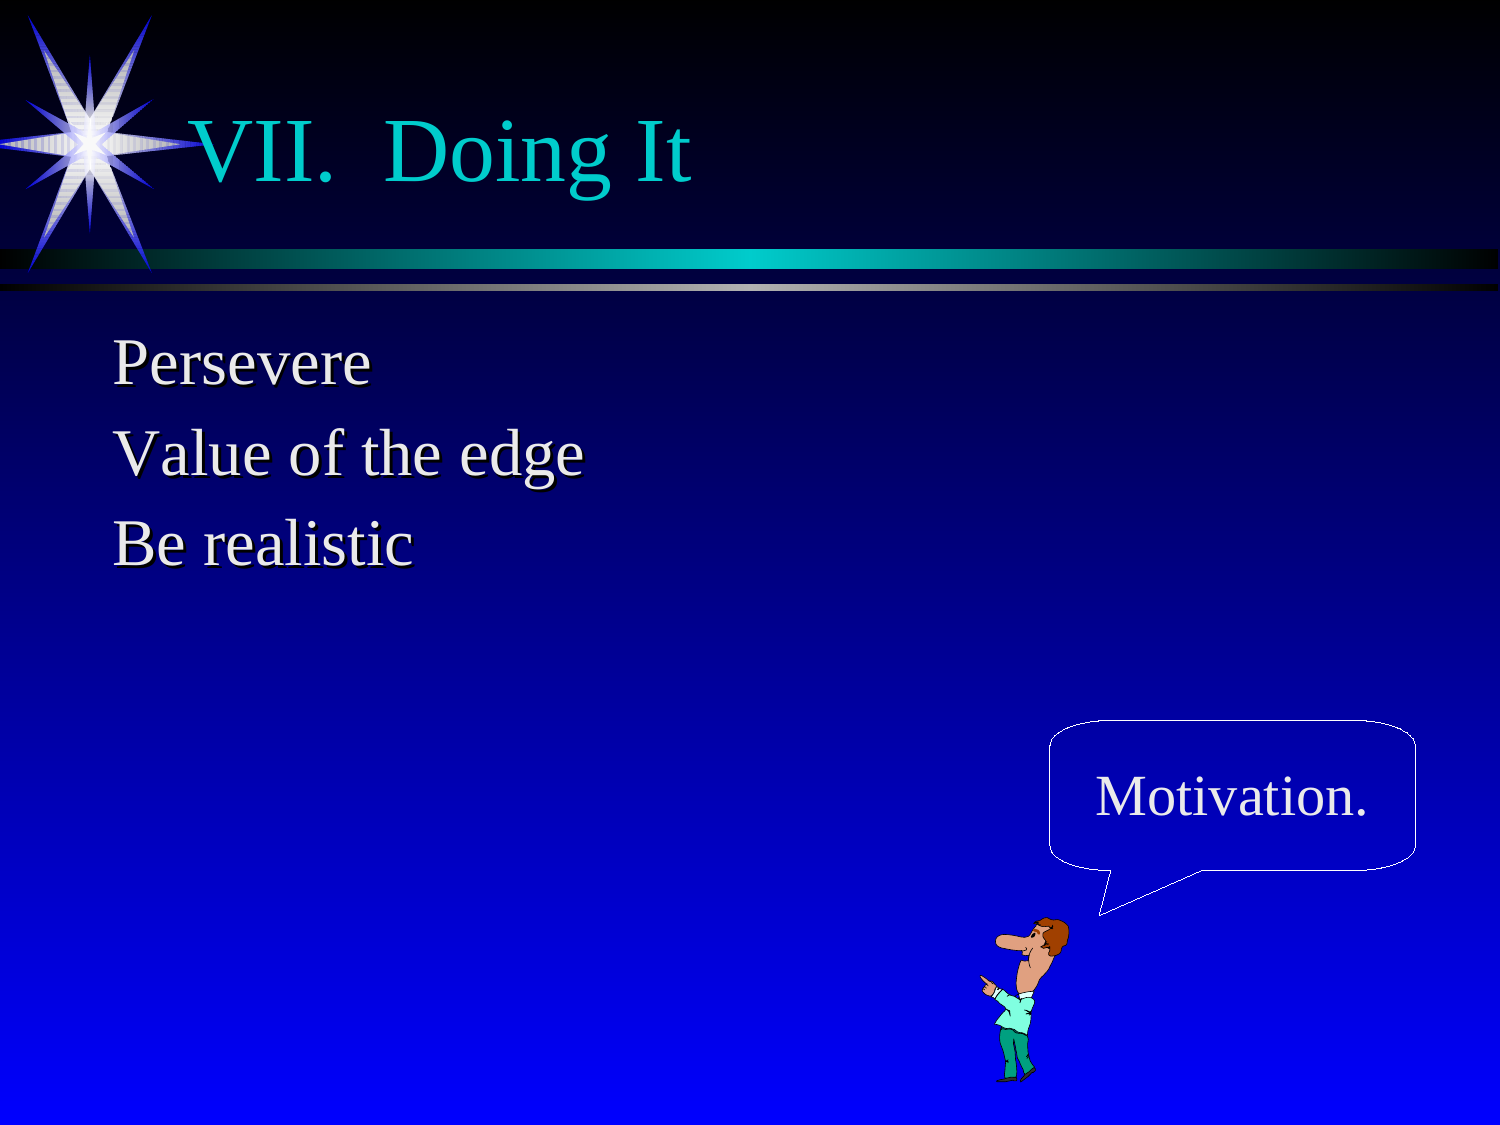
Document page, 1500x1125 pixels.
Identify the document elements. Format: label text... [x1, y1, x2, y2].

list Persevere Value of the edge Be realistic [112, 324, 1388, 986]
title VII. Doing It [187, 63, 1463, 237]
text_box Motivation. [1049, 720, 1416, 916]
chart [979, 917, 1070, 1083]
